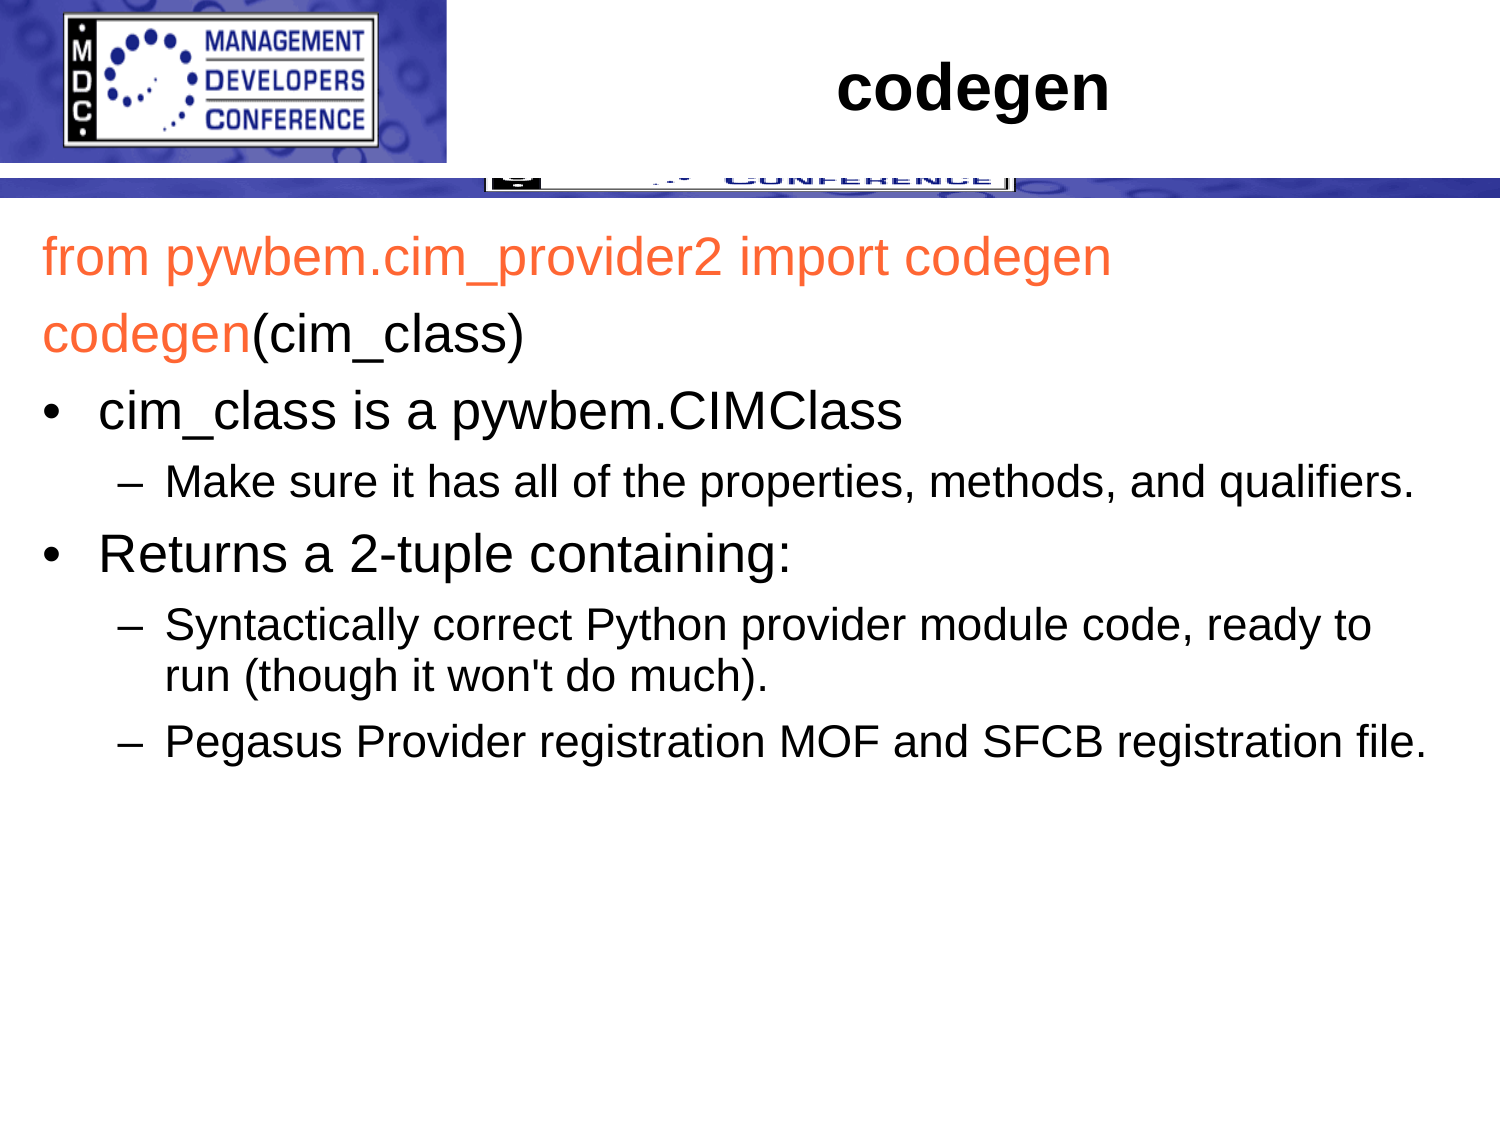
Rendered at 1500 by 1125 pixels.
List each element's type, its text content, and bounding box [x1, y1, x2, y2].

picture [0, 178, 1500, 198]
picture [0, 0, 447, 163]
title codegen [447, 0, 1500, 176]
list from pywbem.cim_provider2 import codegen codegen(cim_class) cim_class is a pywbem.CIMClass Make sure it has all of the properties, methods, and qualifiers. Returns a 2-tuple containing: Syntactically correct Python provider module code, ready to run (though it won't do much). Pegasus Provider registration MOF and SFCB registration file. [42, 226, 1433, 969]
